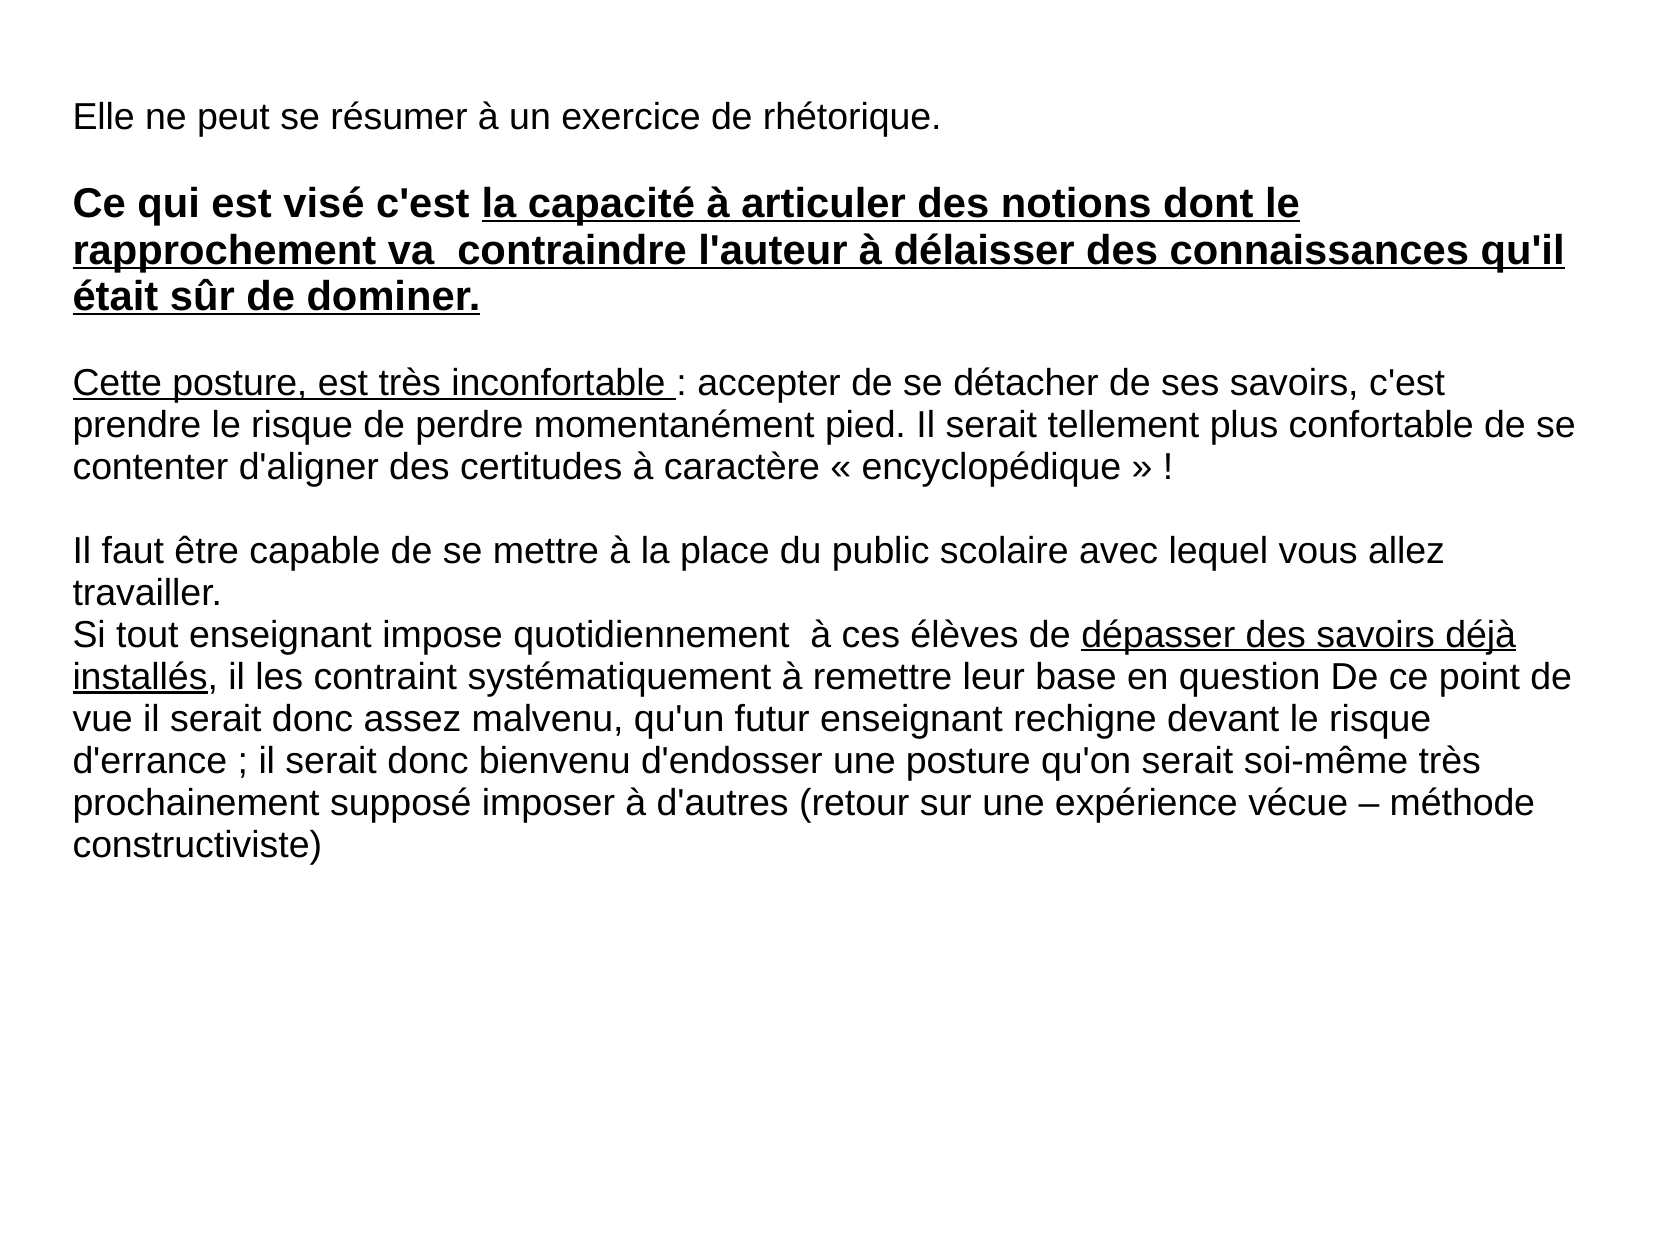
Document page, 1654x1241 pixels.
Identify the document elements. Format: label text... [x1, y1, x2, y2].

text_box Elle ne peut se résumer à un exercice de rhétorique. Ce qui est visé c'est la capacité à articuler des notions dont le rapprochement va contraindre l'auteur à délaisser des connaissances qu'il était sûr de dominer. Cette posture, est très inconfortable : accepter de se détacher de ses savoirs, c'est prendre le risque de perdre momentanément pied. Il serait tellement plus confortable de se contenter d'aligner des certitudes à caractère « encyclopédique » ! Il faut être capable de se mettre à la place du public scolaire avec lequel vous allez travailler. Si tout enseignant impose quotidiennement à ces élèves de dépasser des savoirs déjà installés, il les contraint systématiquement à remettre leur base en question De ce point de vue il serait donc assez malvenu, qu'un futur enseignant rechigne devant le risque d'errance ; il serait donc bienvenu d'endosser une posture qu'on serait soi-même très prochainement supposé imposer à d'autres (retour sur une expérience vécue – méthode constructiviste) [57, 88, 1595, 909]
